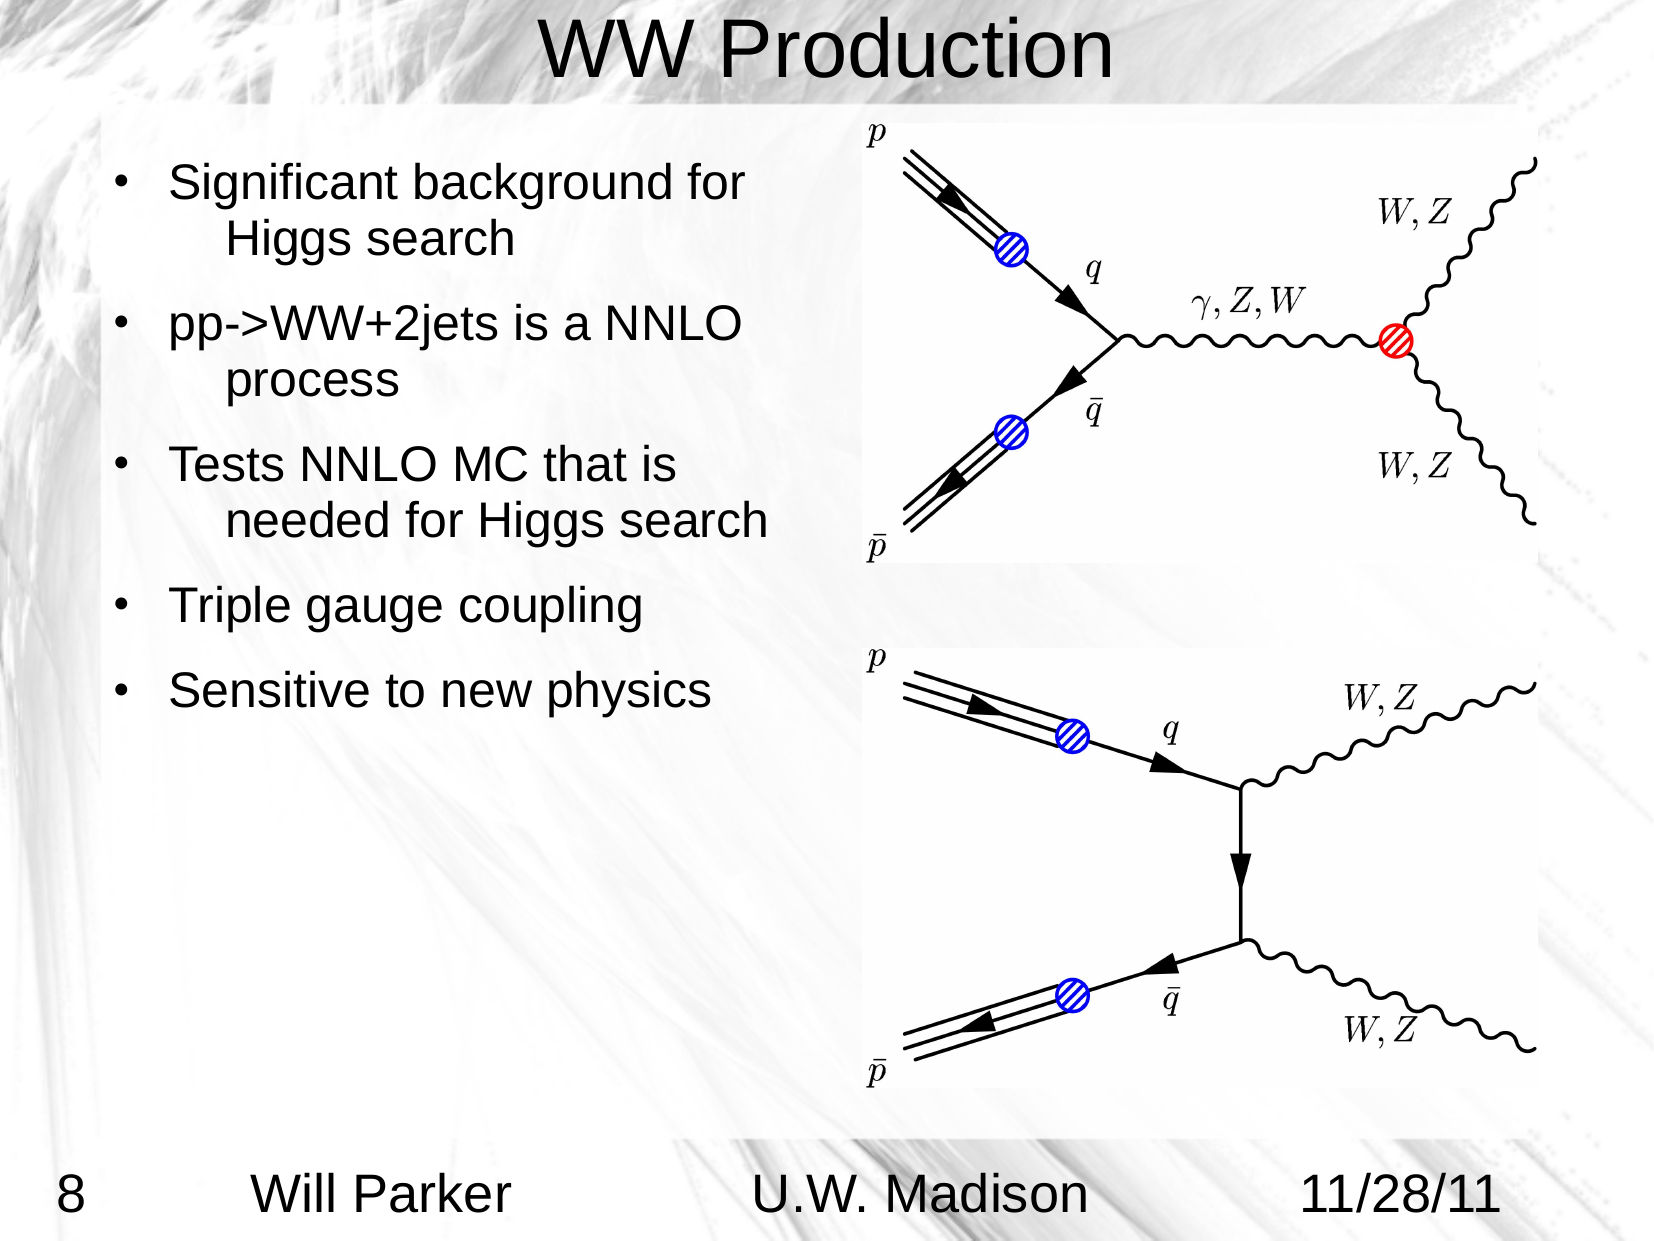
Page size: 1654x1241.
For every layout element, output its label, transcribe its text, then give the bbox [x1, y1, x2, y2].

list 8 [0, 1159, 151, 1241]
picture [0, 123, 1654, 1241]
list Significant background for Higgs search pp->WW+2jets is a NNLO process Tests NNLO MC that is needed for Higgs search Triple gauge coupling Sensitive to new physics [112, 150, 826, 720]
text_box Will Parker U.W. Madison 11/28/11 [151, 1160, 1566, 1241]
title WW Production [0, 0, 1654, 131]
